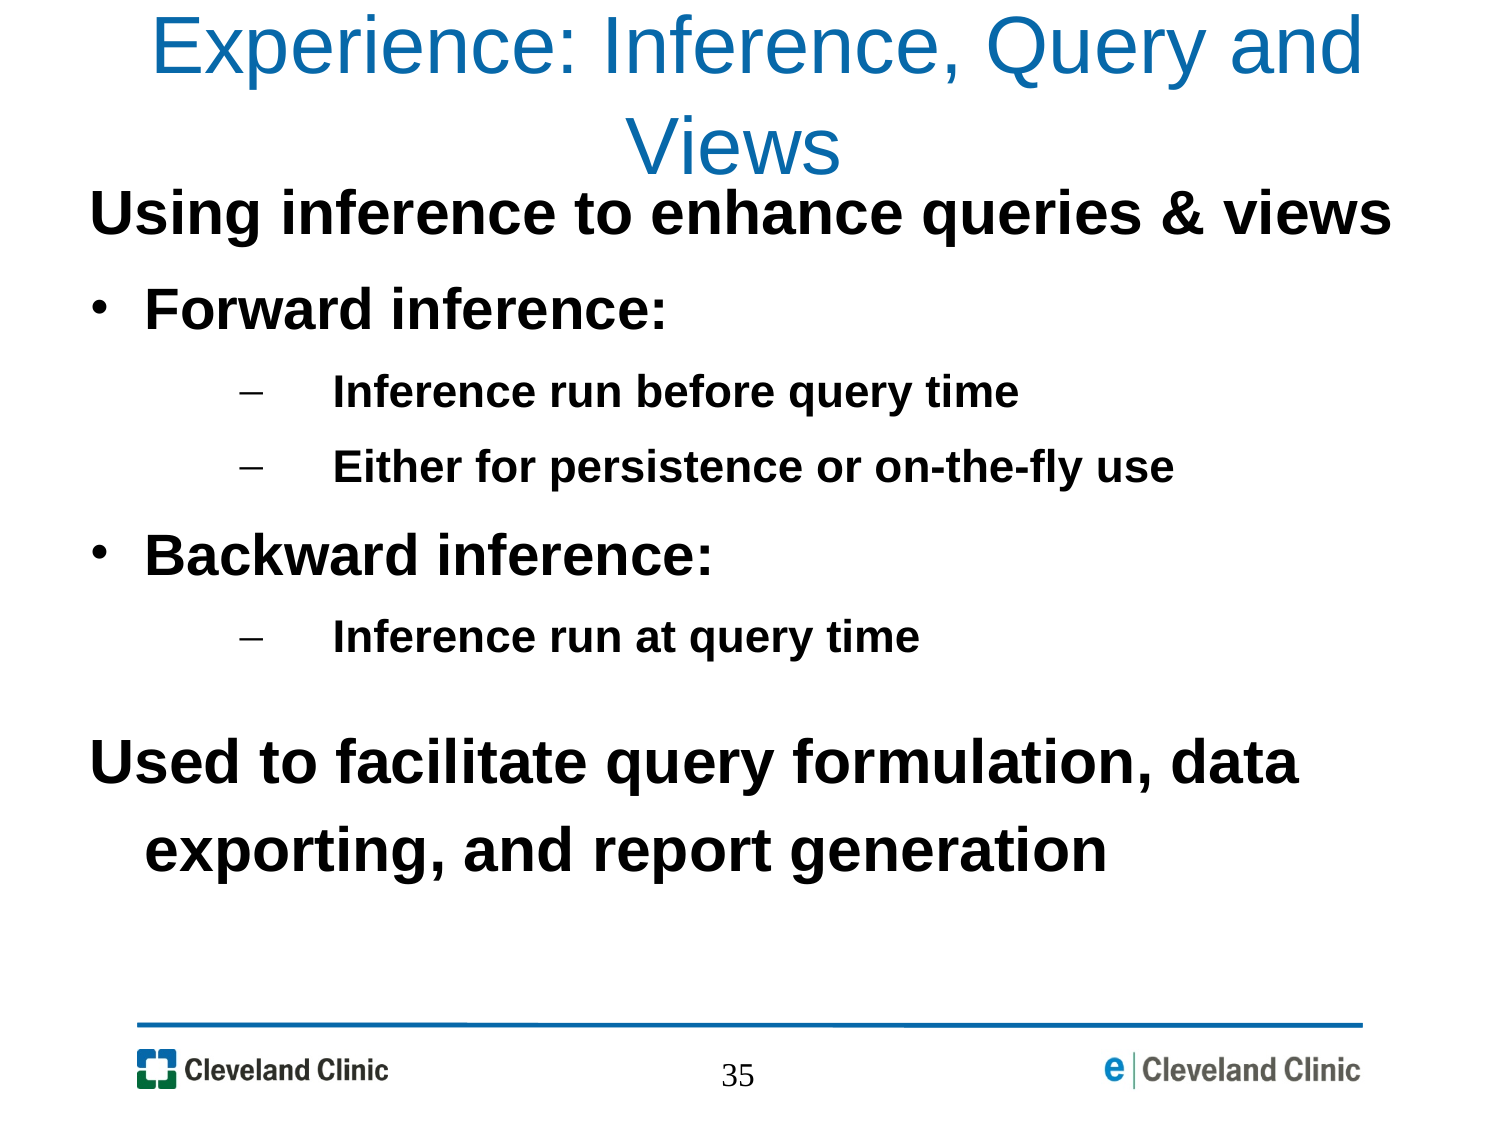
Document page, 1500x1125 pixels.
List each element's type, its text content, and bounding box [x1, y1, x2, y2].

list Using inference to enhance queries & views Forward inference: Inference run before query time Either for persistence or on-the-fly use Backward inference: Inference run at query time Used to facilitate query formulation, data exporting, and report generation [75, 149, 1426, 1125]
title Experience: Inference, Query and Views [0, 0, 1500, 200]
